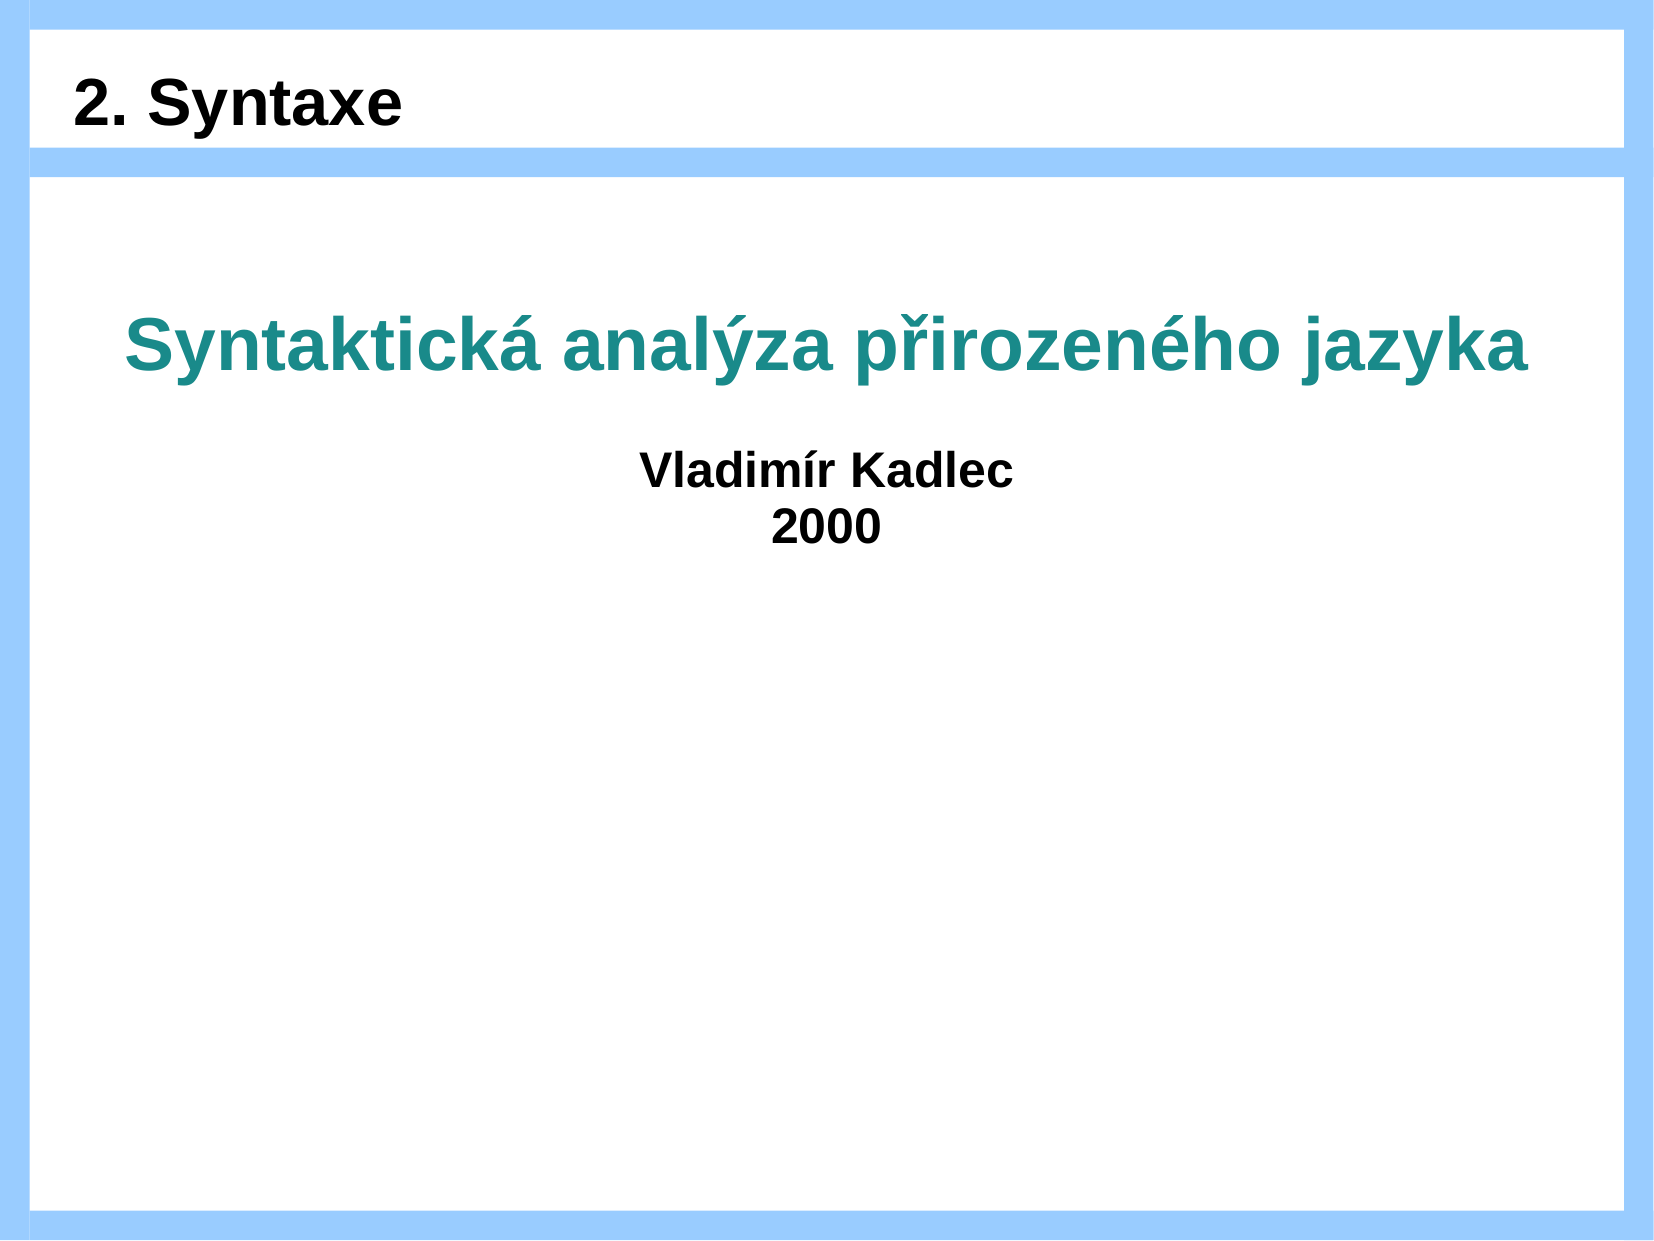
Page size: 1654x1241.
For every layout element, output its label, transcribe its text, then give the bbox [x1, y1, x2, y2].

text_box Syntaktická analýza přirozeného jazyka Vladimír Kadlec 2000 [103, 295, 1551, 698]
text_box 2. Syntaxe [59, 58, 1152, 148]
